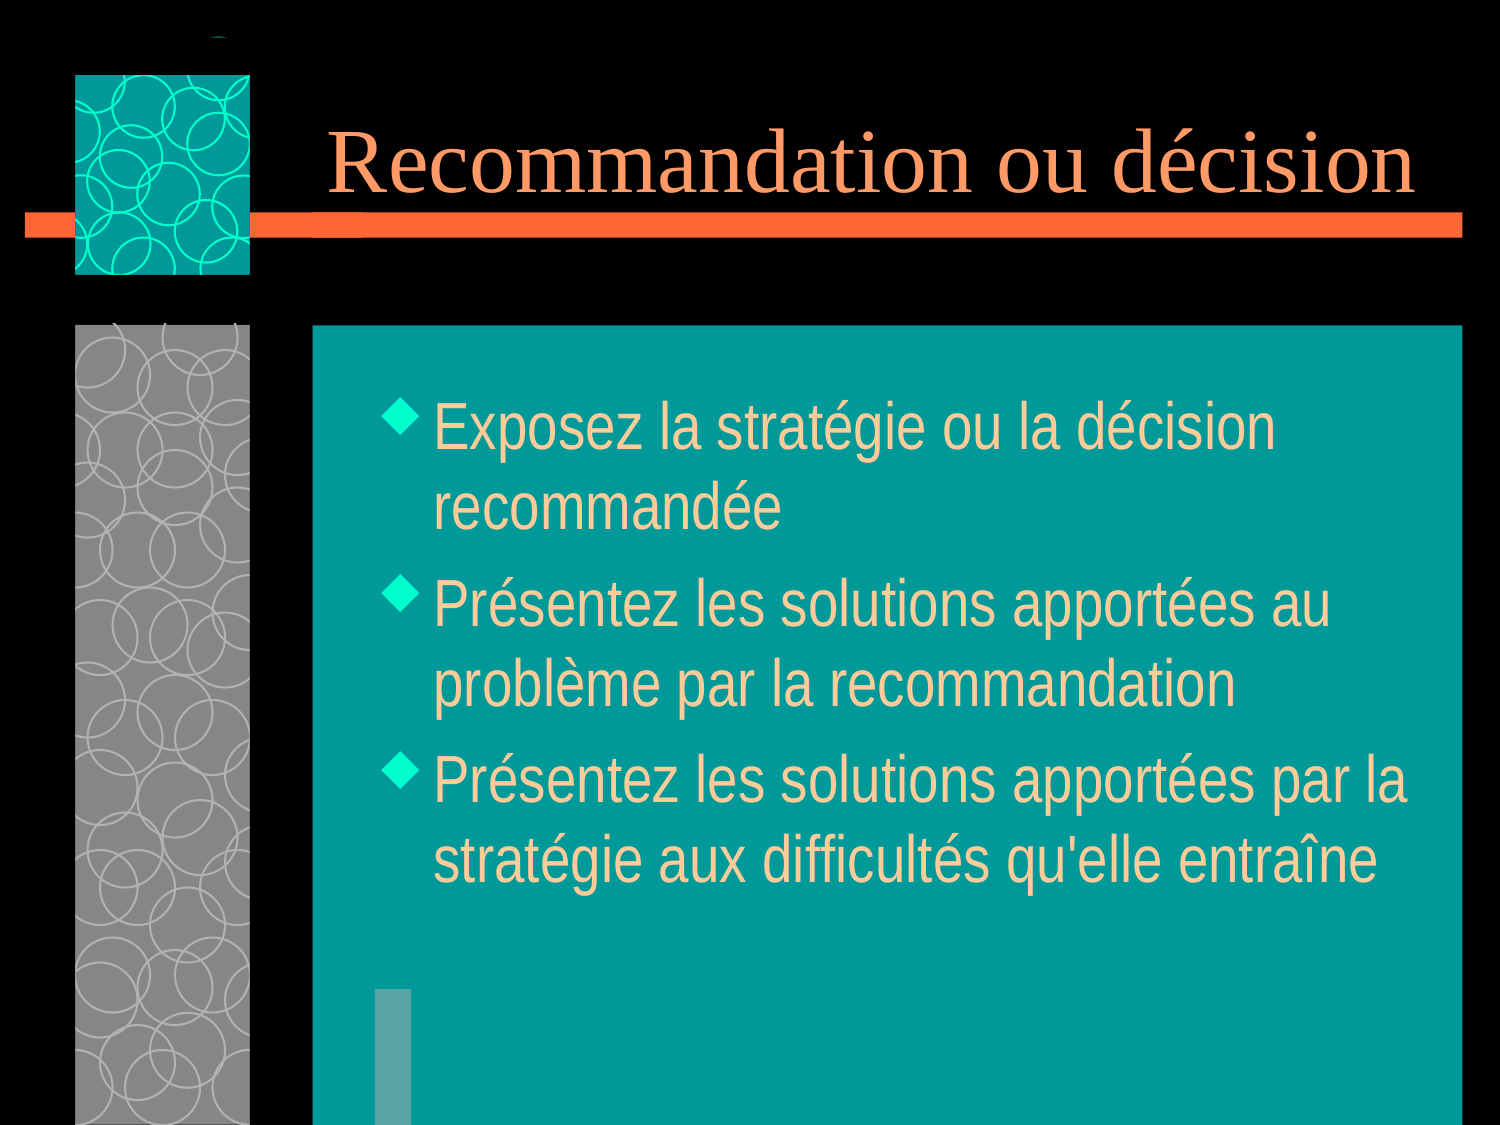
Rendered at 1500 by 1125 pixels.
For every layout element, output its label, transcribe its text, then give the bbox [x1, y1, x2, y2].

list Exposez la stratégie ou la décision recommandée Présentez les solutions apportées au problème par la recommandation Présentez les solutions apportées par la stratégie aux difficultés qu'elle entraîne [362, 374, 1426, 1013]
title Recommandation ou décision [311, 62, 1488, 250]
